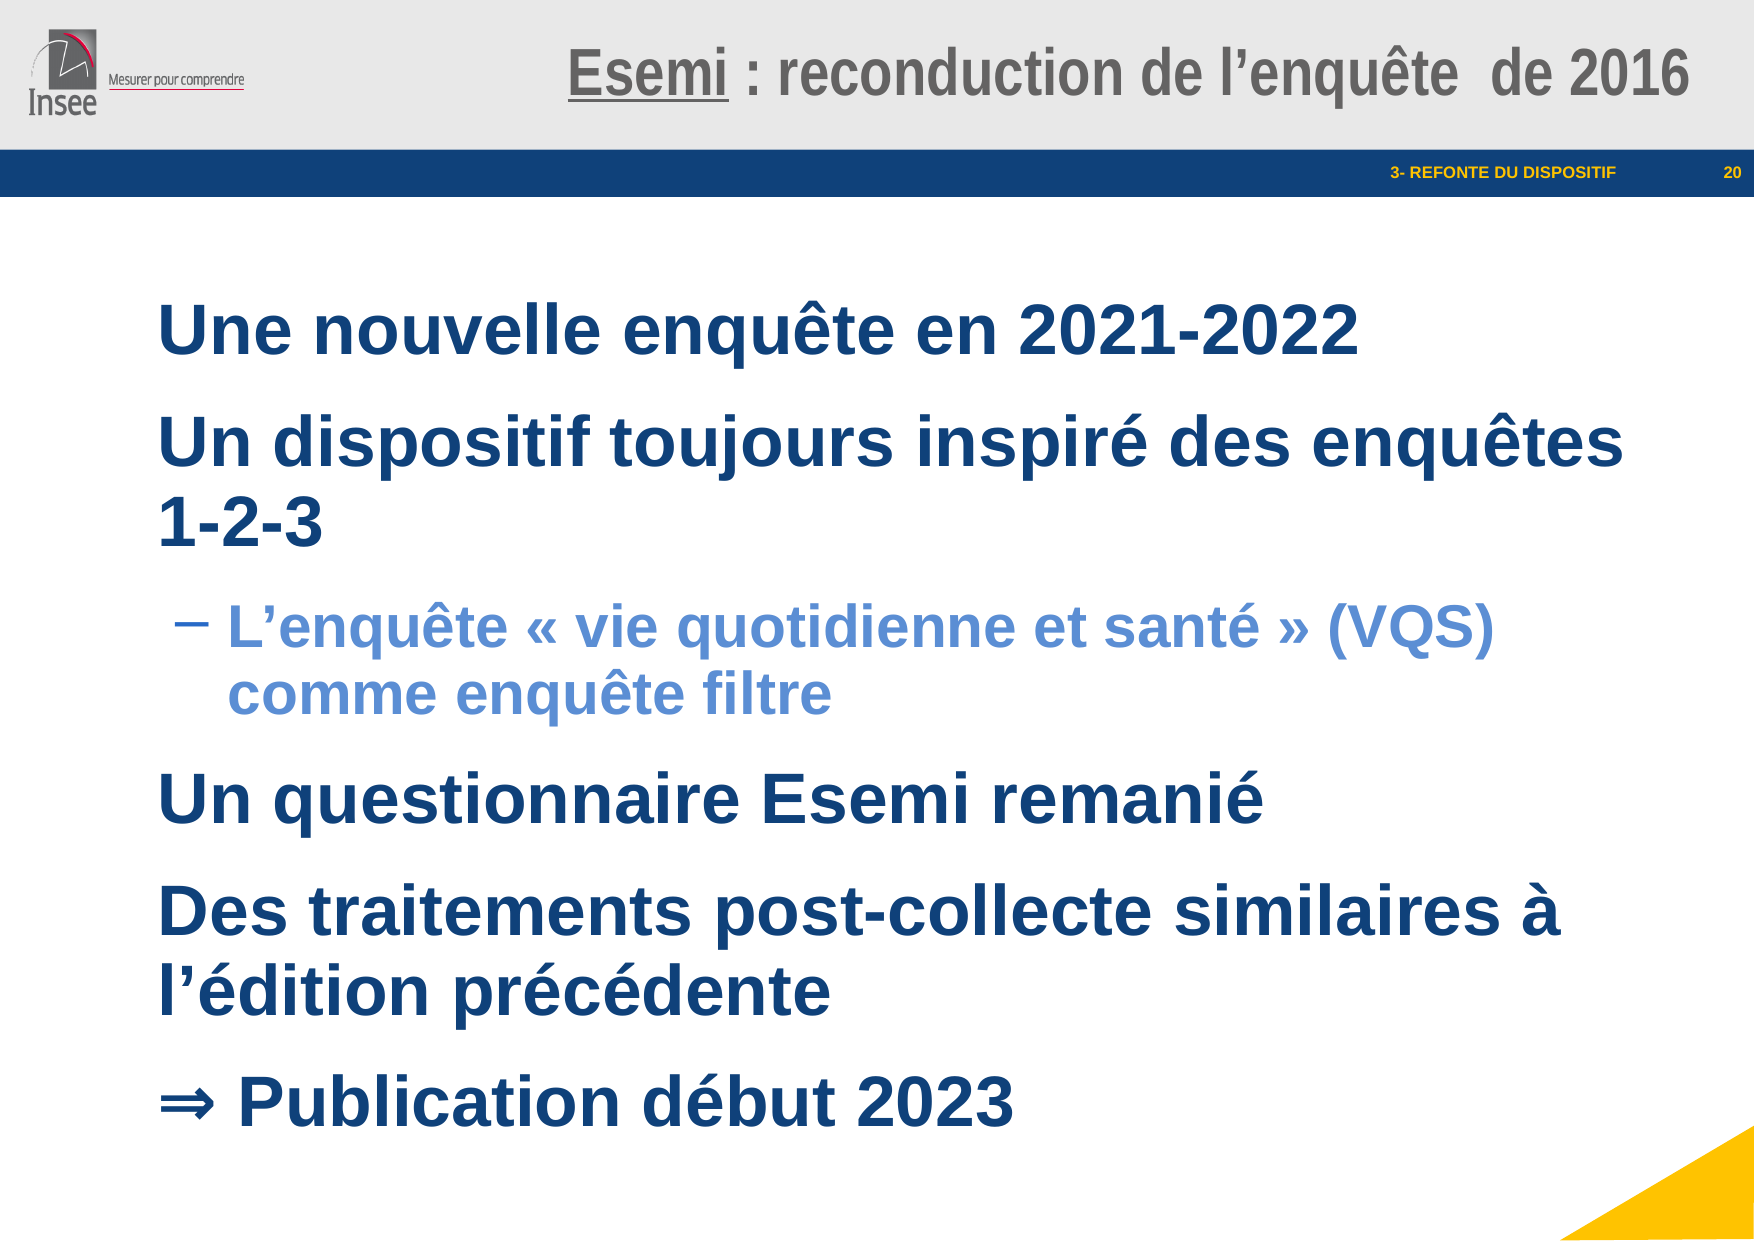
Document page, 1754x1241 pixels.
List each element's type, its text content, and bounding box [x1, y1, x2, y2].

title Esemi : reconduction de l’enquête de 2016 [281, 0, 1723, 142]
list Une nouvelle enquête en 2021-2022 Un dispositif toujours inspiré des enquêtes 1-2-3 L’enquête « vie quotidienne et santé » (VQS) comme enquête filtre Un questionnaire Esemi remanié Des traitements post-collecte similaires à l’édition précédente ⇒ Publication début 2023 [87, 290, 1667, 1148]
picture [25, 0, 244, 119]
